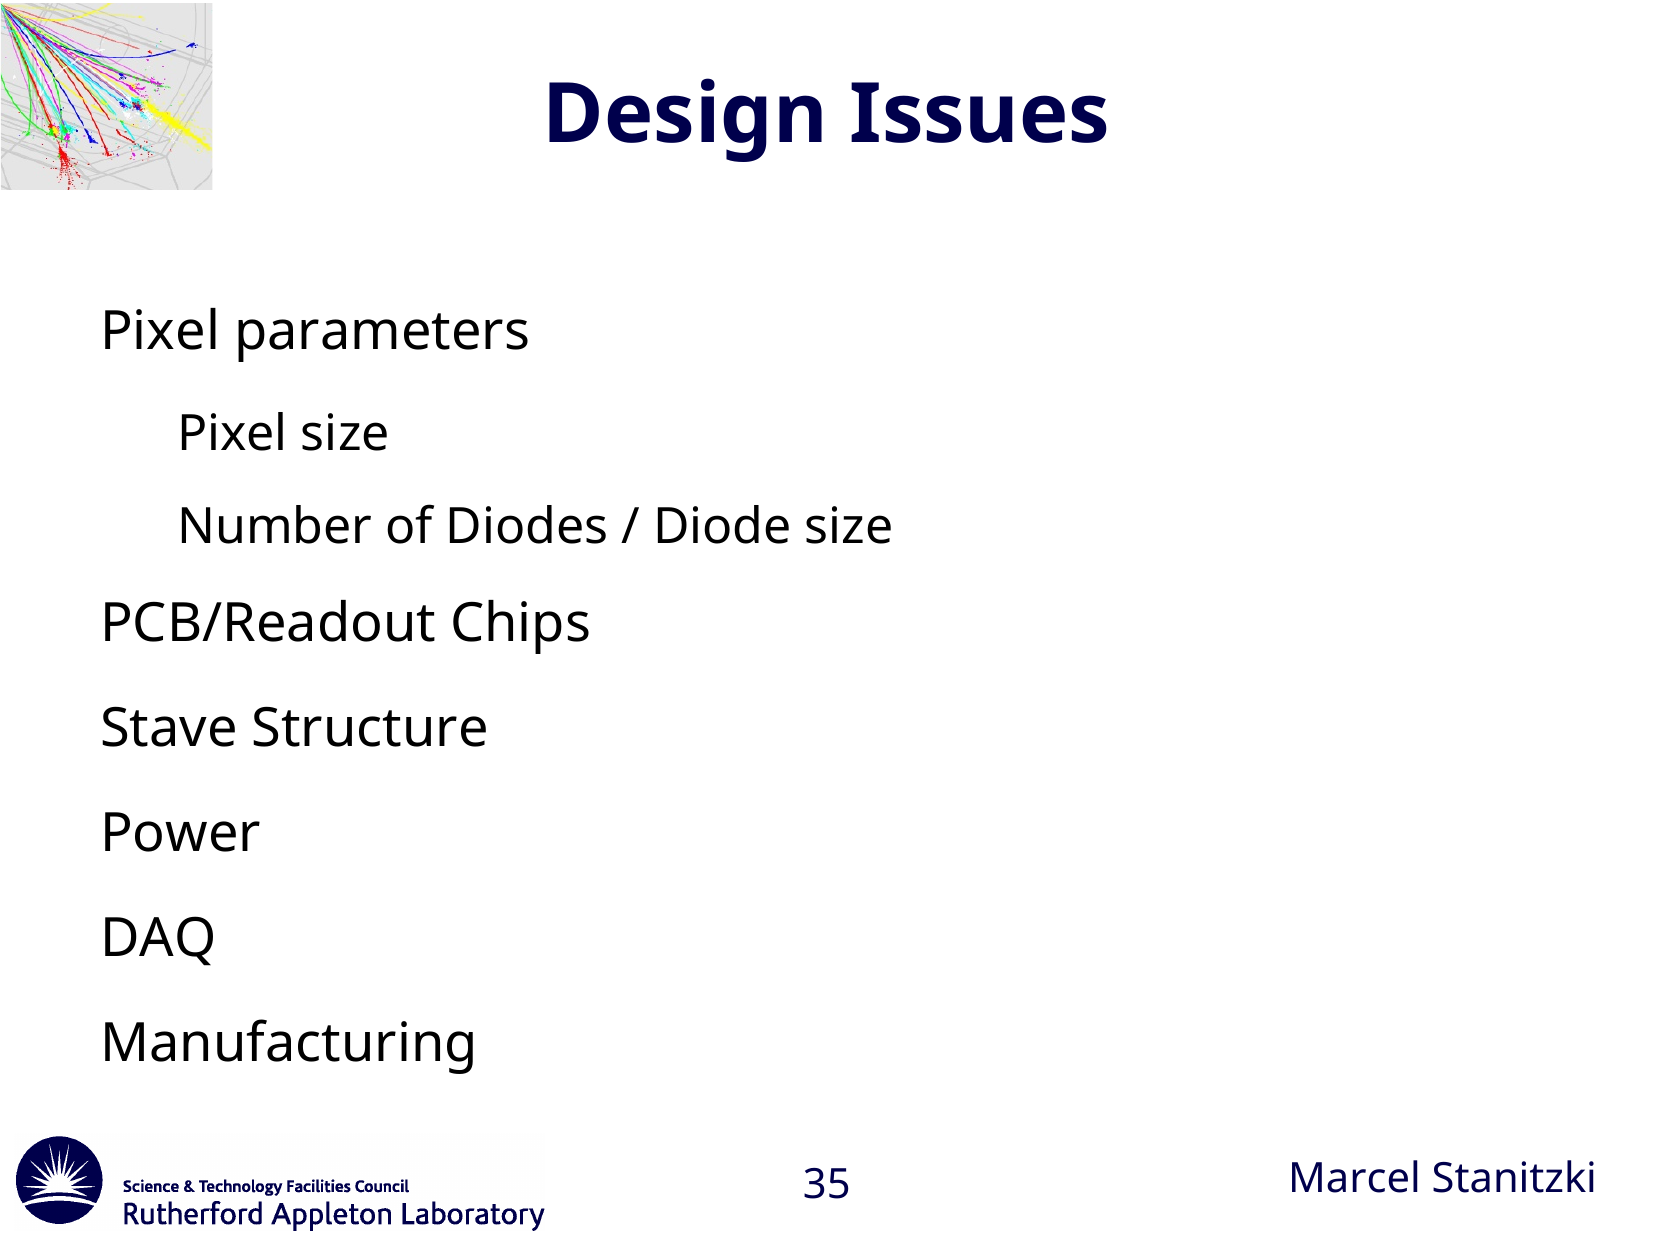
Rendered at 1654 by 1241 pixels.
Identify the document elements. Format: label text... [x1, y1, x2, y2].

picture [14, 1133, 545, 1231]
title Design Issues [203, 5, 1451, 213]
picture [0, 3, 213, 190]
list Pixel parameters Pixel size Number of Diodes / Diode size PCB/Readout Chips Stave Structure Power DAQ Manufacturing [82, 290, 1571, 1109]
